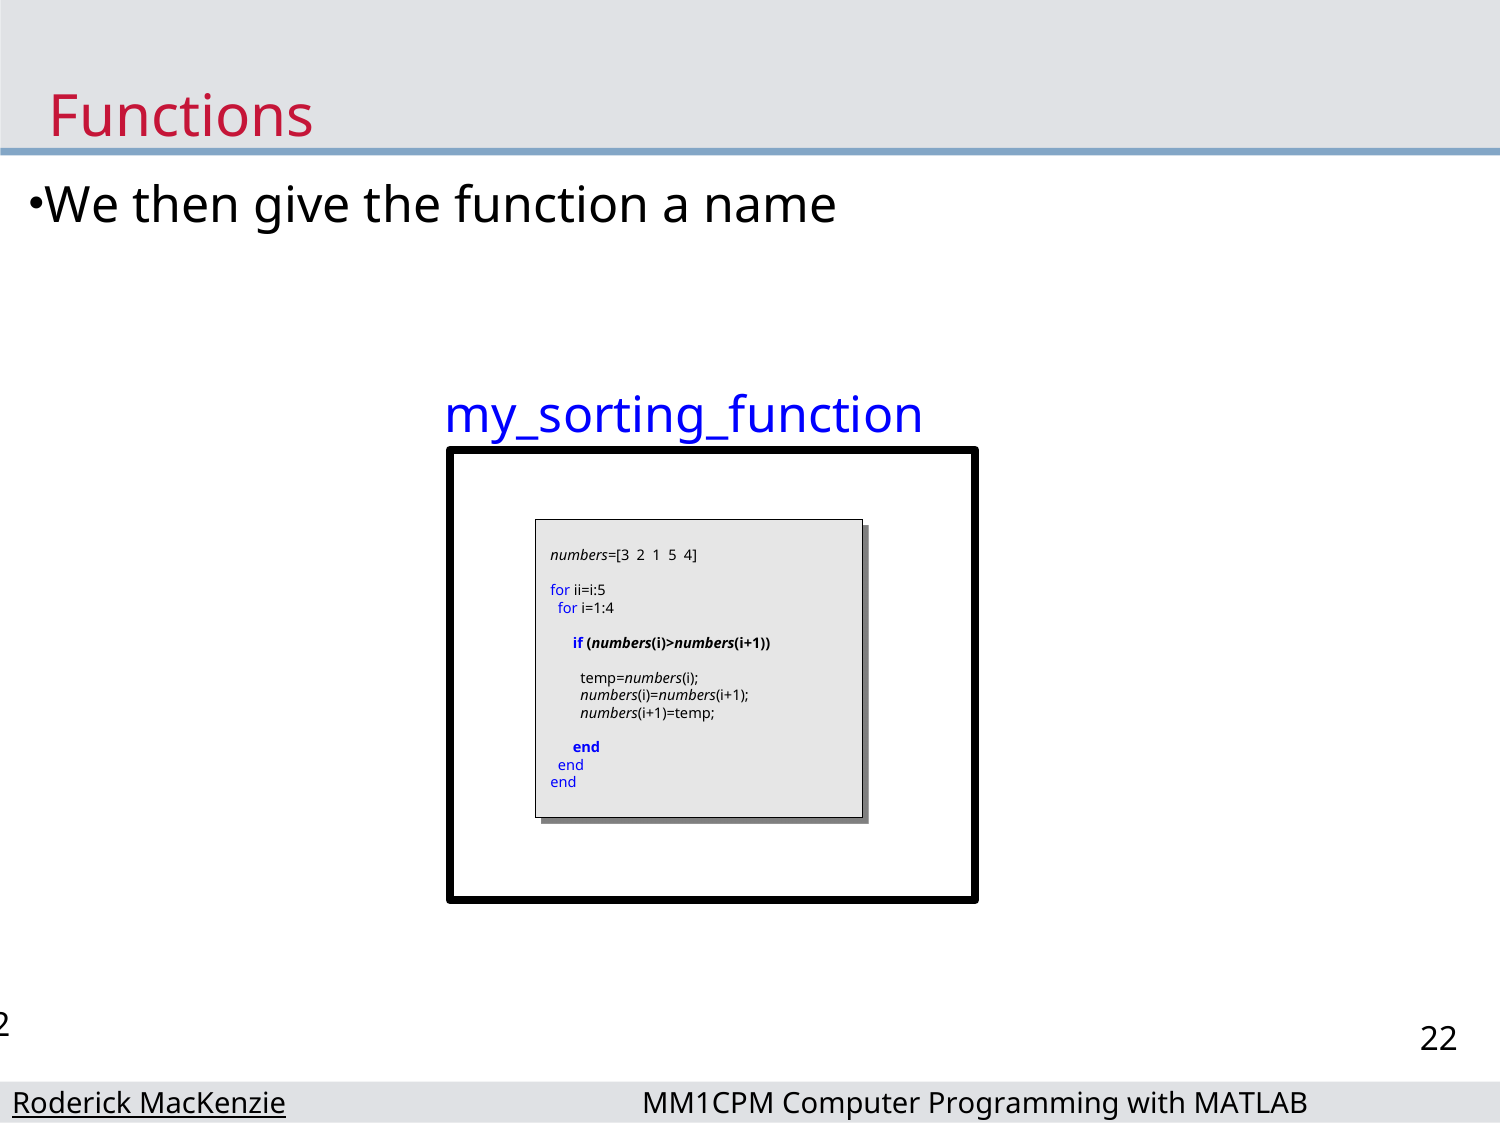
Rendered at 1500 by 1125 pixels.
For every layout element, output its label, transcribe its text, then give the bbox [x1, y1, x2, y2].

title Functions [34, 61, 1263, 165]
text_box <number> [0, 996, 173, 1067]
text_box We then give the function a name [454, 454, 971, 601]
text_box my_sorting_function [412, 375, 1276, 450]
text_box numbers=[3 2 1 5 4] for ii=i:5 for i=1:4 if (numbers(i)>numbers(i+1)) temp=numbers(i); numbers(i)=numbers(i+1); numbers(i+1)=temp; end end end [535, 519, 863, 818]
text_box We then give the function a name [12, 165, 1500, 601]
text_box <number> [1405, 1010, 1500, 1081]
